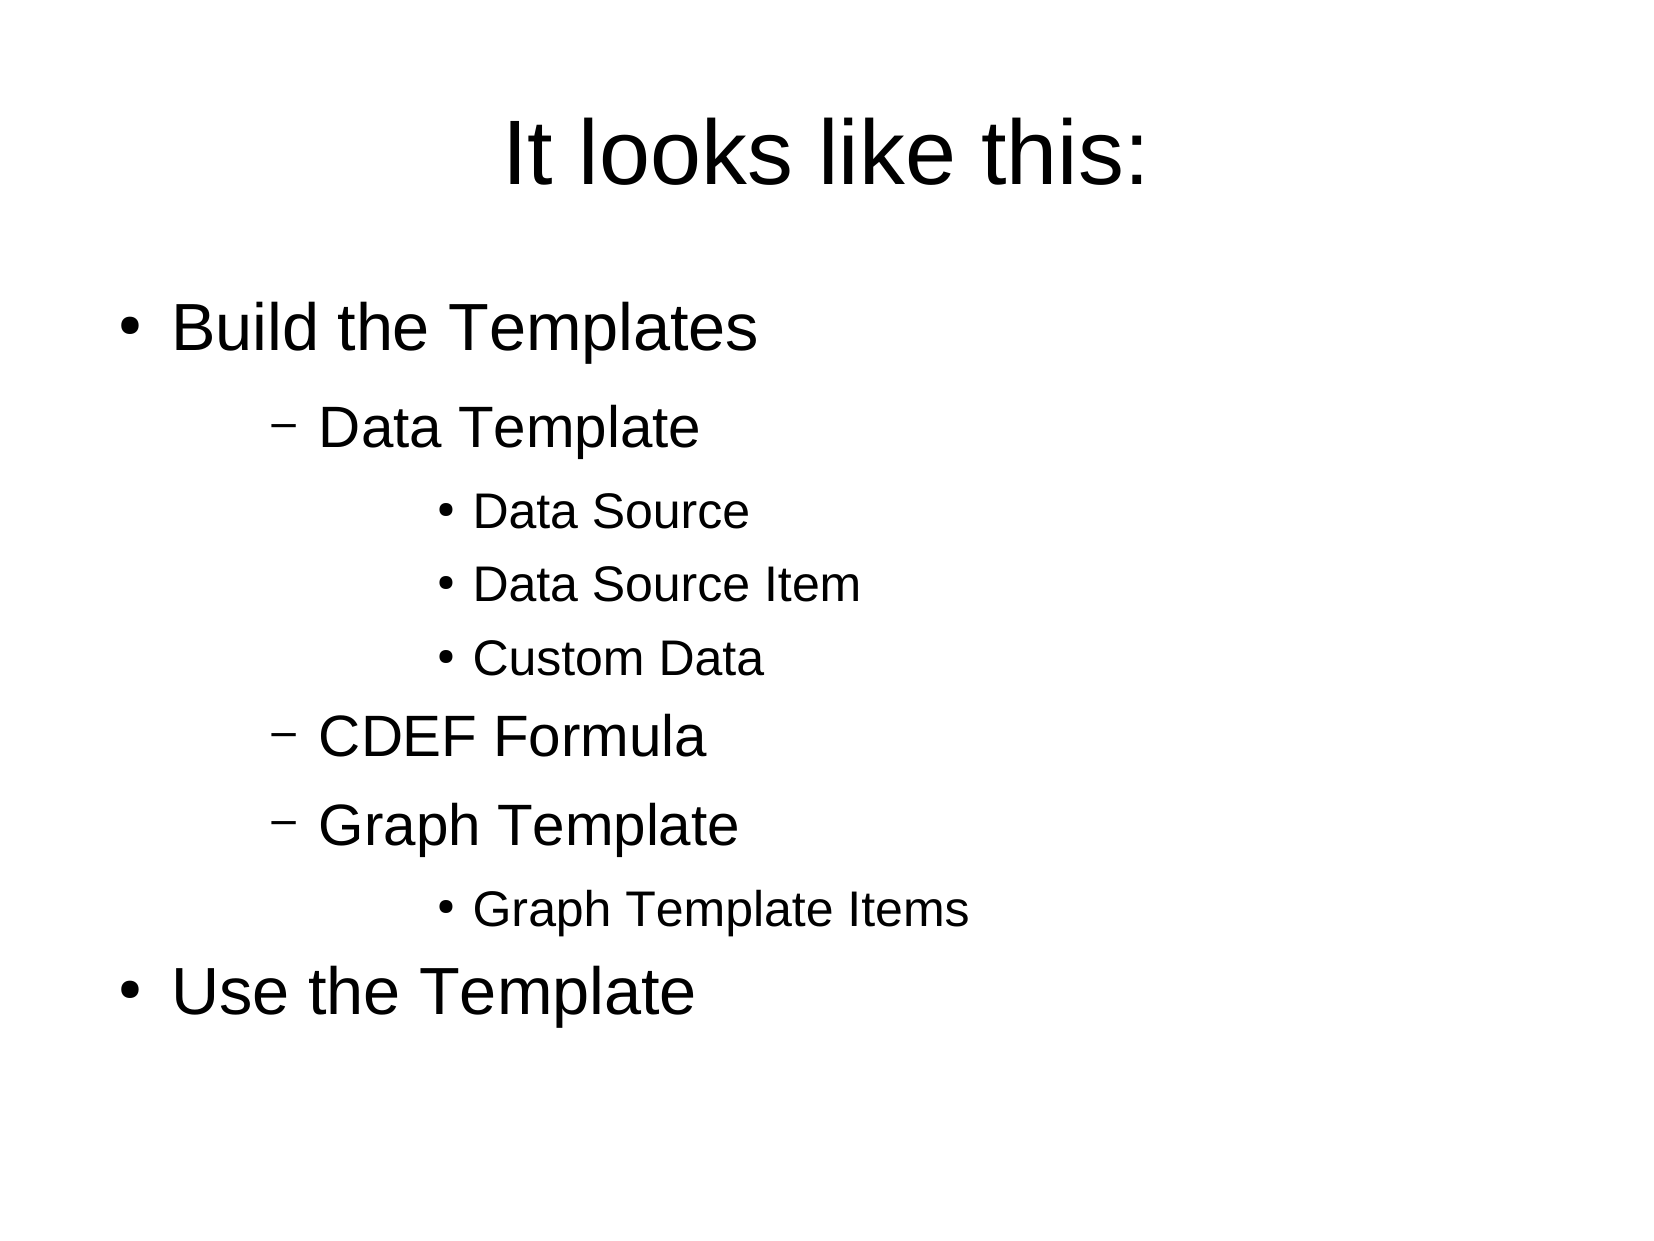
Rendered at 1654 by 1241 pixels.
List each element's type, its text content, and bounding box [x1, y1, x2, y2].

title It looks like this: [82, 56, 1571, 250]
list Build the Templates Data Template Data Source Data Source Item Custom Data CDEF Formula Graph Template Graph Template Items Use the Template [82, 290, 1571, 1094]
